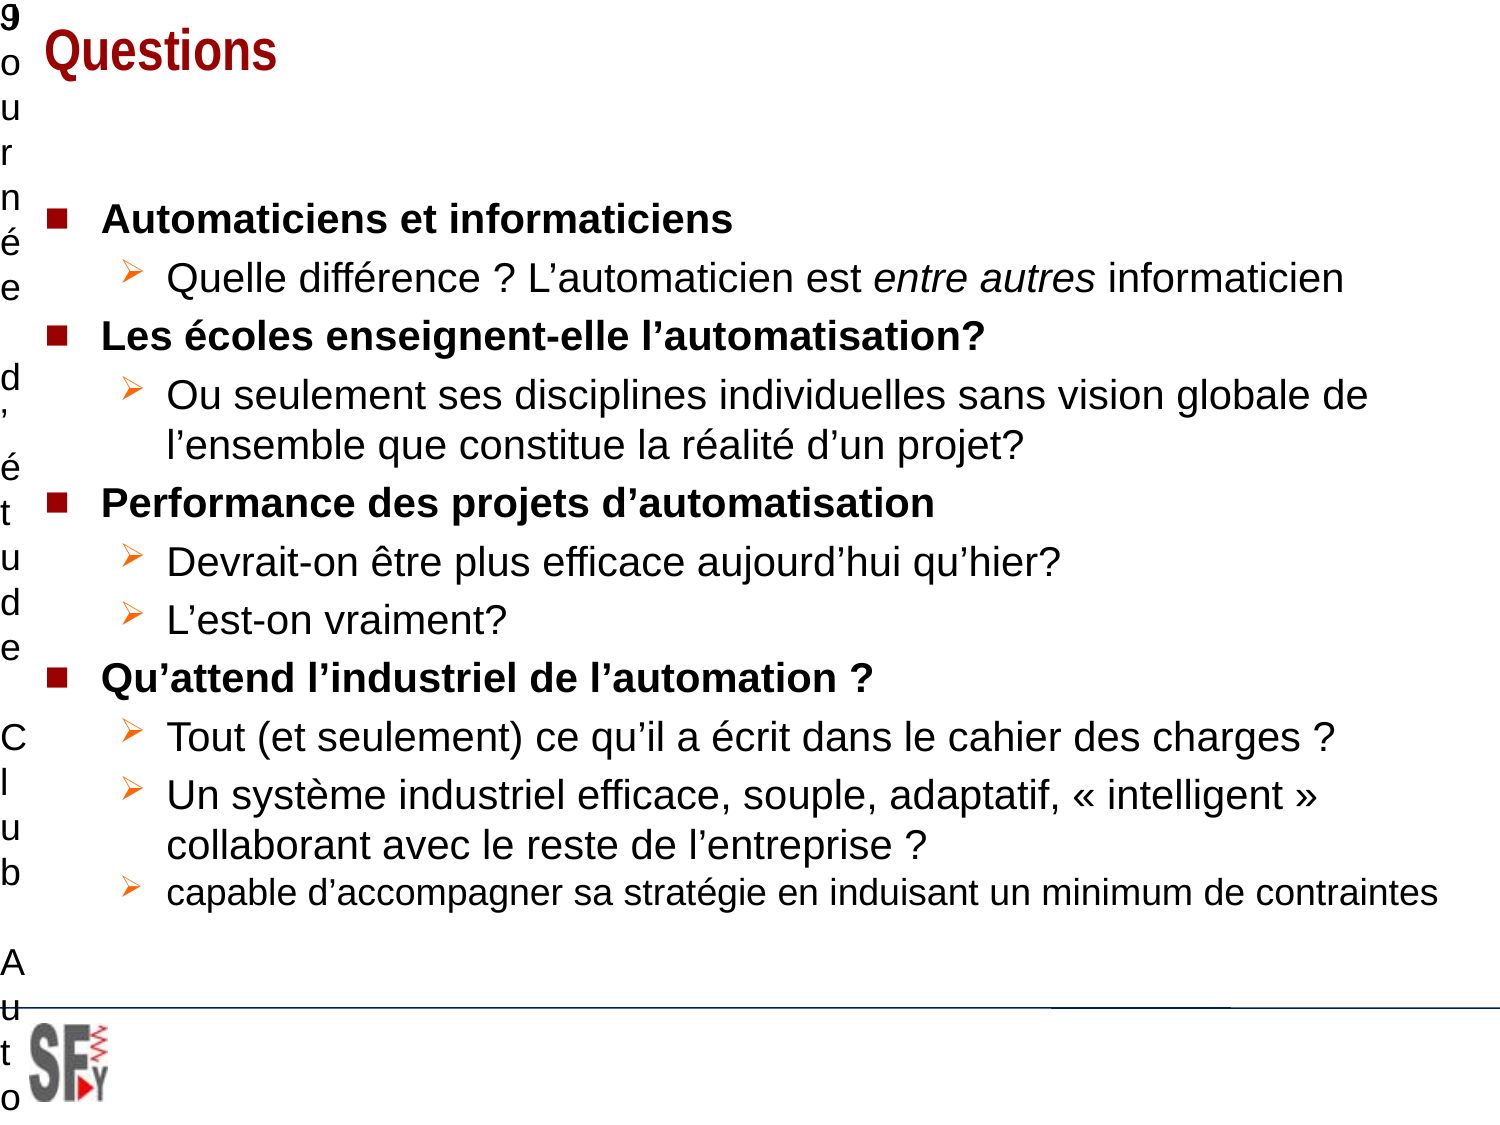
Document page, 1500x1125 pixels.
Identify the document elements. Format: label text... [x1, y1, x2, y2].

title Questions [29, 12, 1471, 138]
picture [29, 1023, 108, 1102]
list Automaticiens et informaticiens Quelle différence ? L’automaticien est entre autres informaticien Les écoles enseignent-elle l’automatisation? Ou seulement ses disciplines individuelles sans vision globale de l’ensemble que constitue la réalité d’un projet? Performance des projets d’automatisation Devrait-on être plus efficace aujourd’hui qu’hier? L’est-on vraiment? Qu’attend l’industriel de l’automation ? Tout (et seulement) ce qu’il a écrit dans le cahier des charges ? Un système industriel efficace, souple, adaptatif, « intelligent » collaborant avec le reste de l’entreprise ? capable d’accompagner sa stratégie en induisant un minimum de contraintes [29, 184, 1471, 988]
